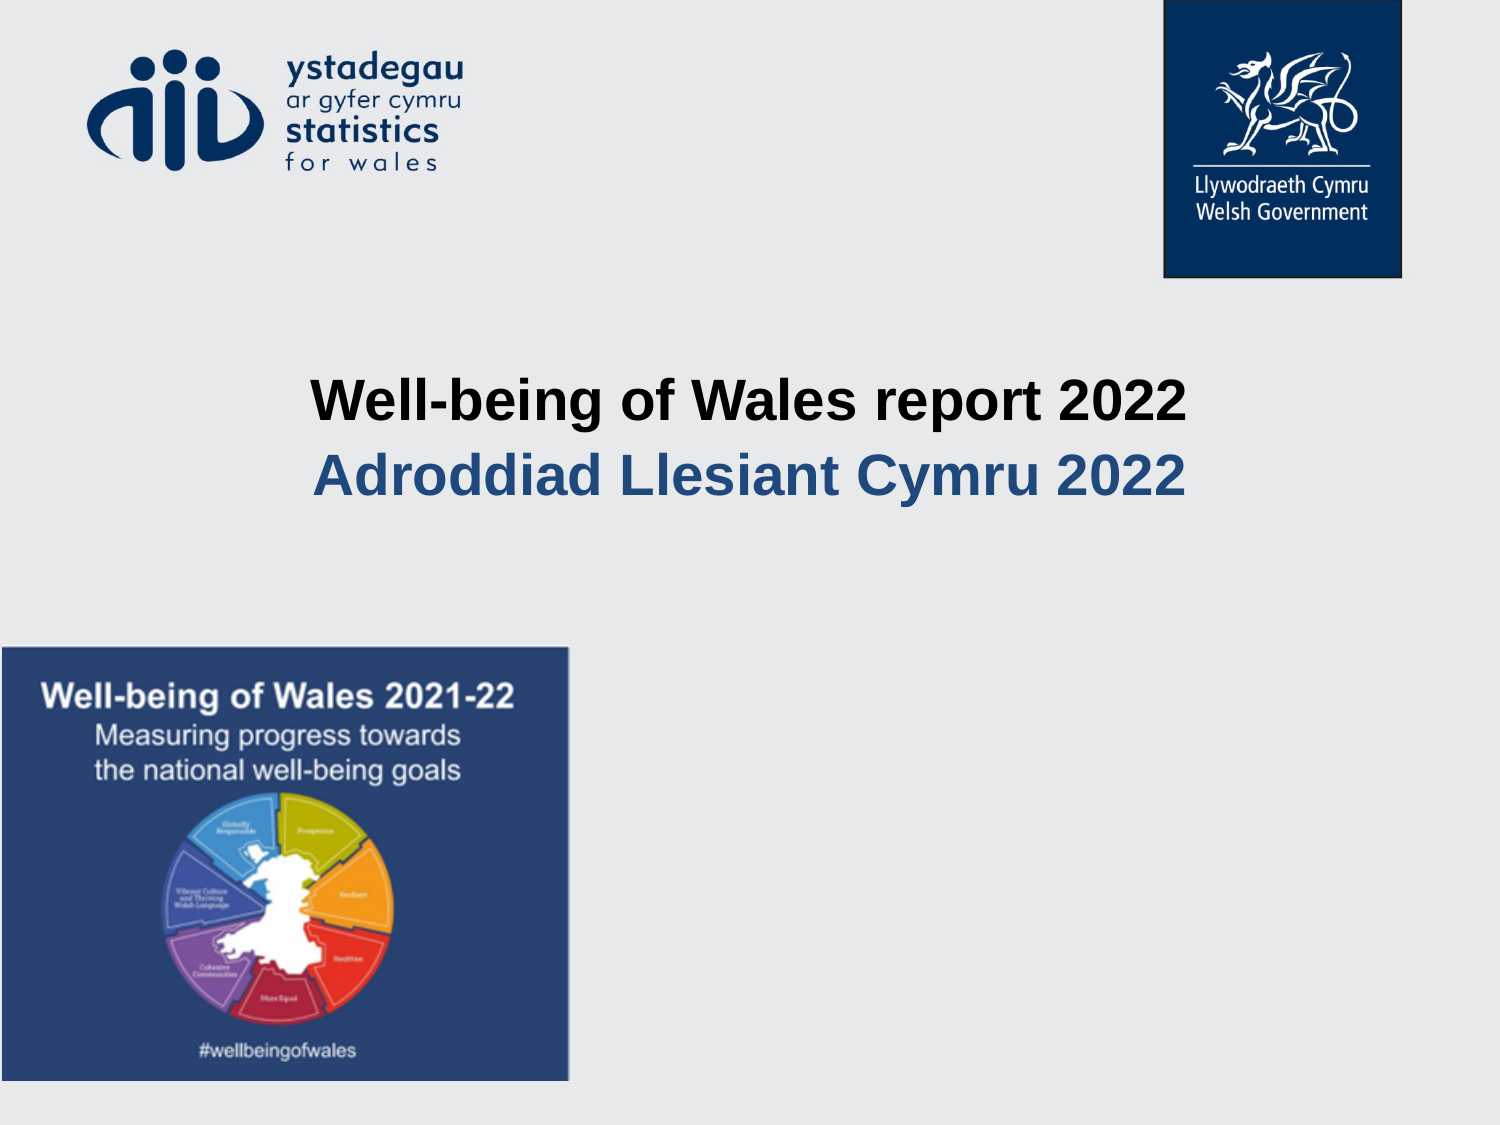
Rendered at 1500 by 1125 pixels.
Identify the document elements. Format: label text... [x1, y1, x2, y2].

picture [2, 645, 570, 1081]
title Well-being of Wales report 2022 Adroddiad Llesiant Cymru 2022 [112, 349, 1388, 480]
